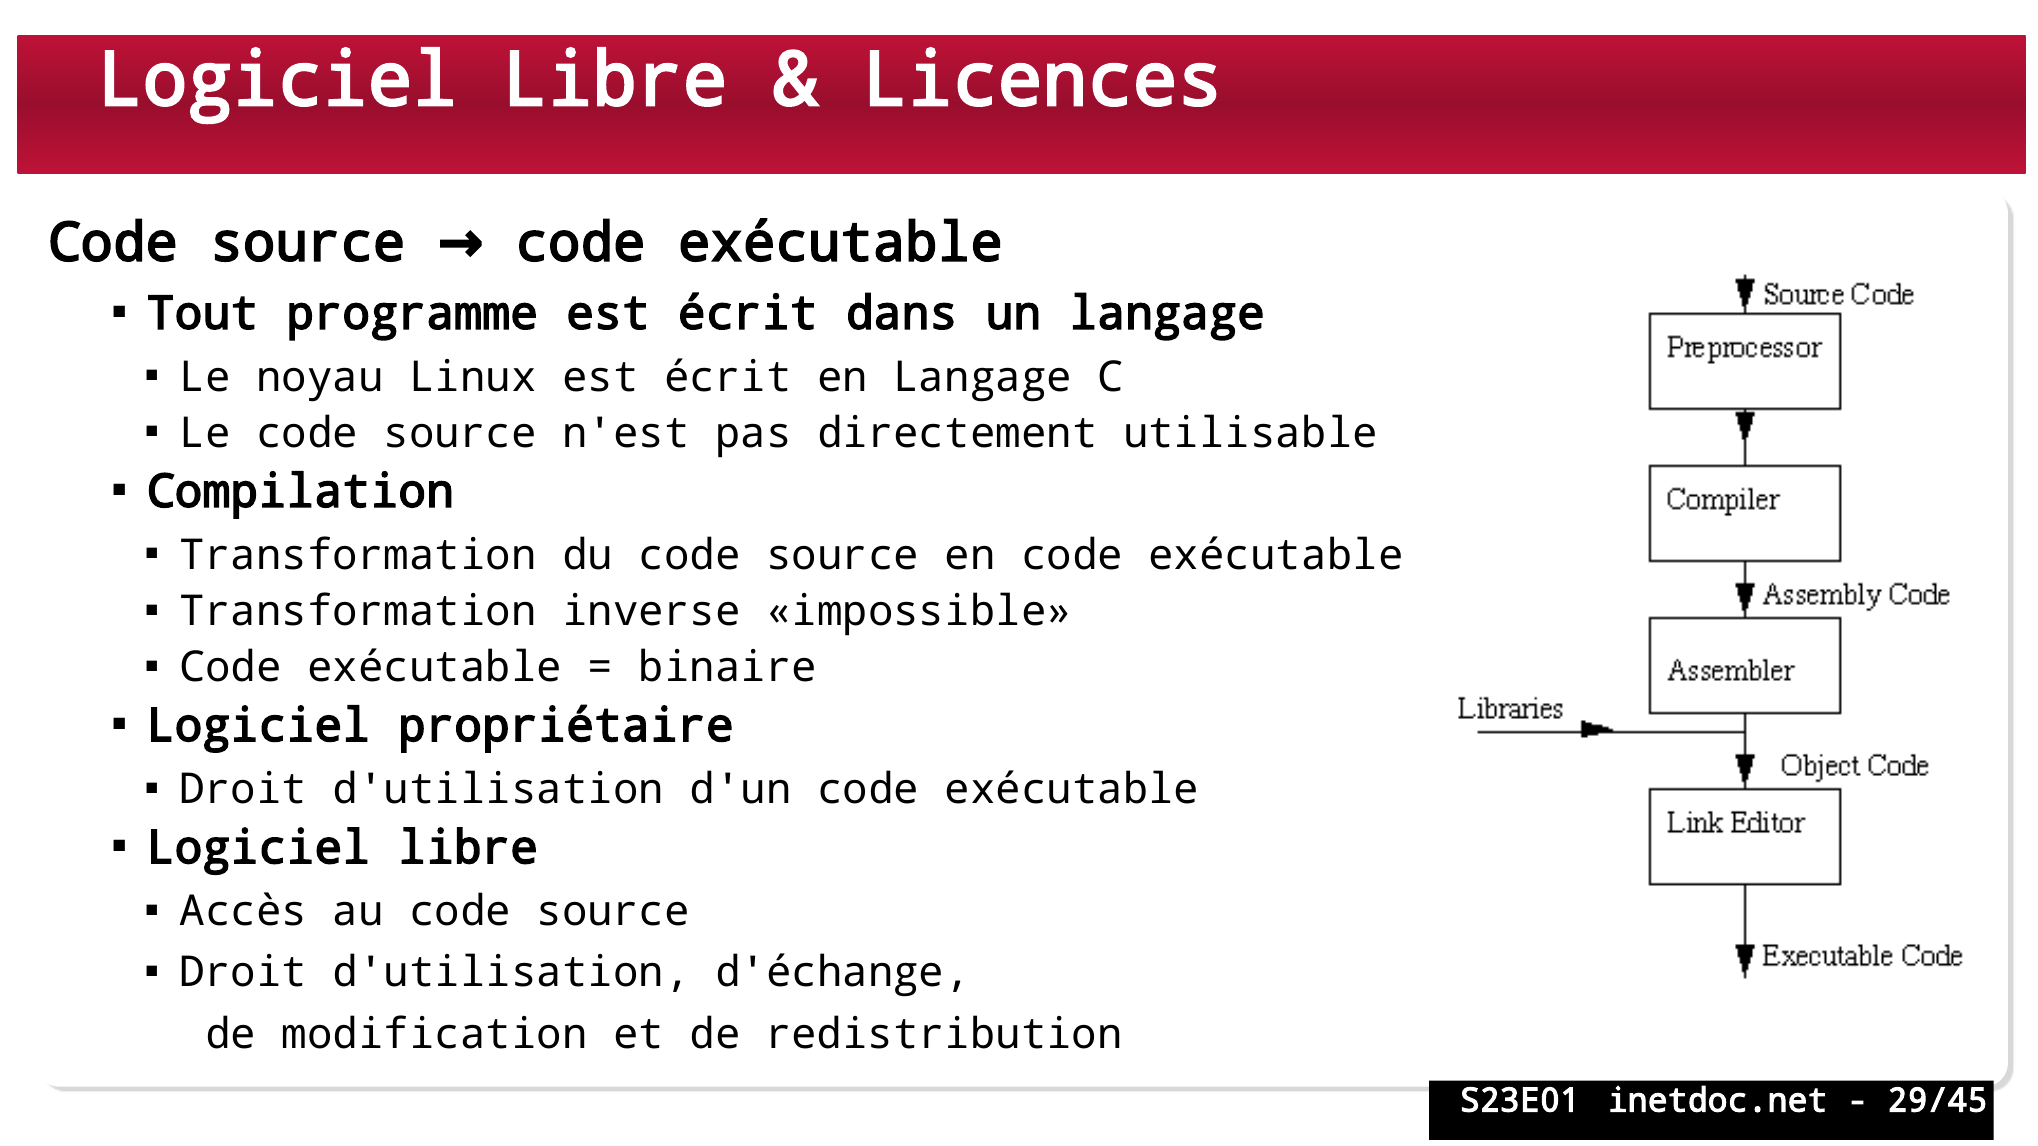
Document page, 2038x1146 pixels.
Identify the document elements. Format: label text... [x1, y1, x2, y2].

text_box S23E01 inetdoc.net - <numéro>/45 [1429, 1080, 1994, 1140]
text_box Code source → code exécutable Tout programme est écrit dans un langage Le noyau Linux est écrit en Langage C Le code source n'est pas directement utilisable Compilation Transformation du code source en code exécutable Transformation inverse «impossible» Code exécutable = binaire Logiciel propriétaire Droit d'utilisation d'un code exécutable Logiciel libre Accès au code source Droit d'utilisation, d'échange, de modification et de redistribution [35, 188, 2008, 1087]
picture [1457, 271, 1973, 981]
text_box Logiciel Libre & Licences [17, 35, 2026, 174]
